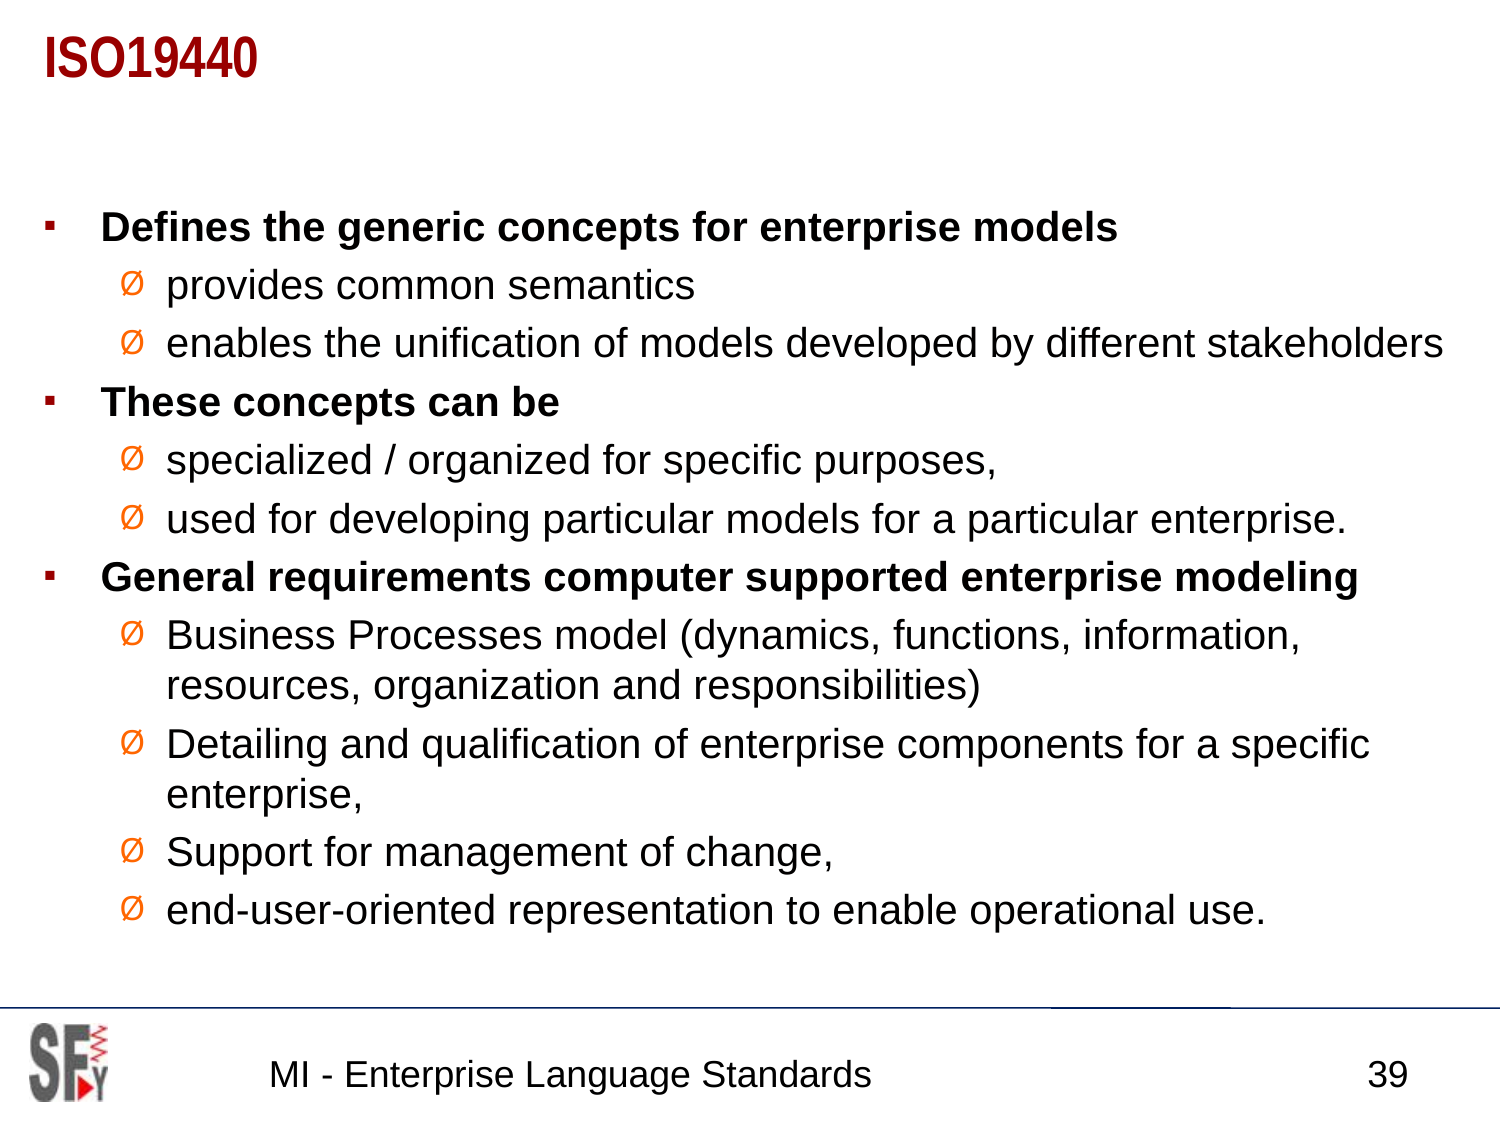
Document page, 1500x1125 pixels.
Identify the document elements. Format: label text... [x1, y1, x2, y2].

picture [29, 1023, 108, 1102]
list Defines the generic concepts for enterprise models provides common semantics enables the unification of models developed by different stakeholders These concepts can be specialized / organized for specific purposes, used for developing particular models for a particular enterprise. General requirements computer supported enterprise modeling Business Processes model (dynamics, functions, information, resources, organization and responsibilities) Detailing and qualification of enterprise components for a specific enterprise, Support for management of change, end-user-oriented representation to enable operational use. [29, 184, 1471, 988]
slide_number <numéro> [1352, 1034, 1490, 1103]
title ISO19440 [29, 12, 1471, 138]
footer MI - Enterprise Language Standards [253, 1034, 1336, 1103]
